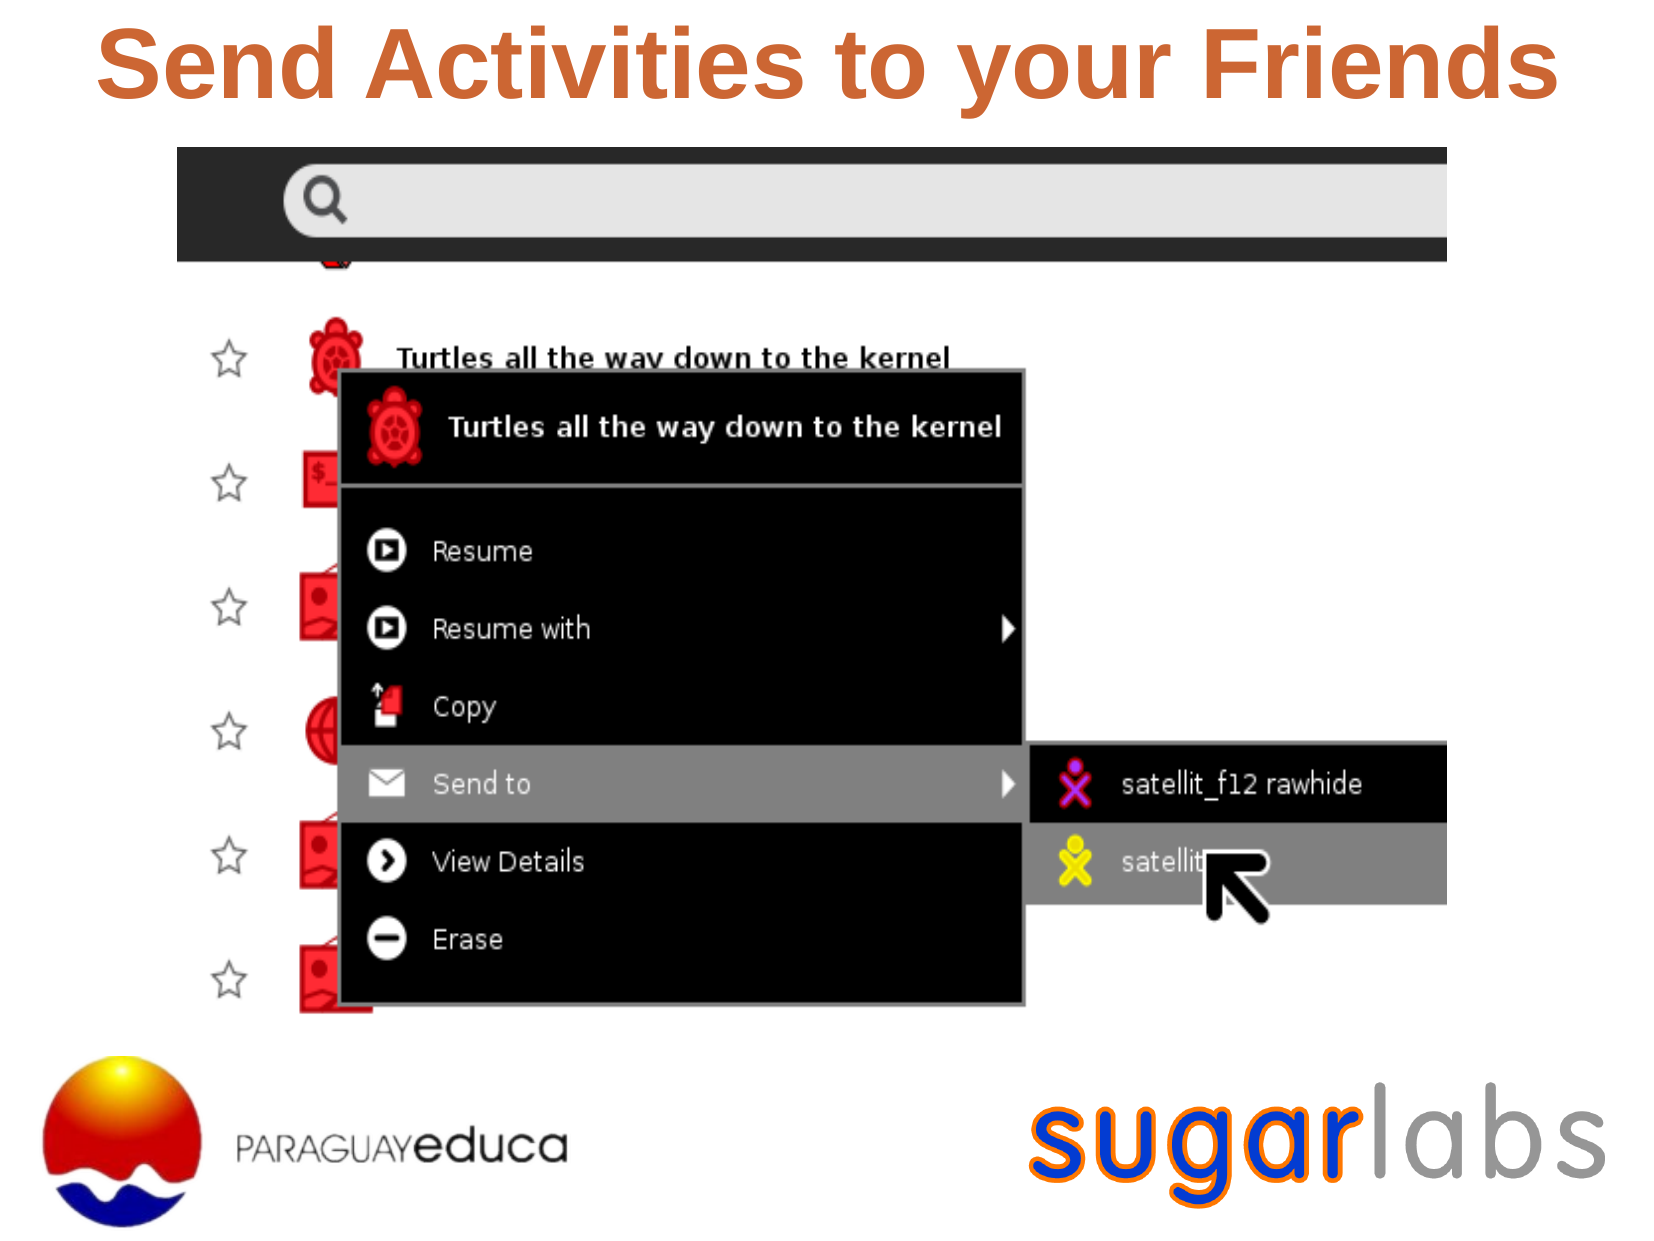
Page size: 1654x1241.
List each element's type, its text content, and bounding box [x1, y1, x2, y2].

title Send Activities to your Friends [84, 0, 1573, 136]
picture [33, 1056, 579, 1236]
picture [177, 147, 1654, 1241]
